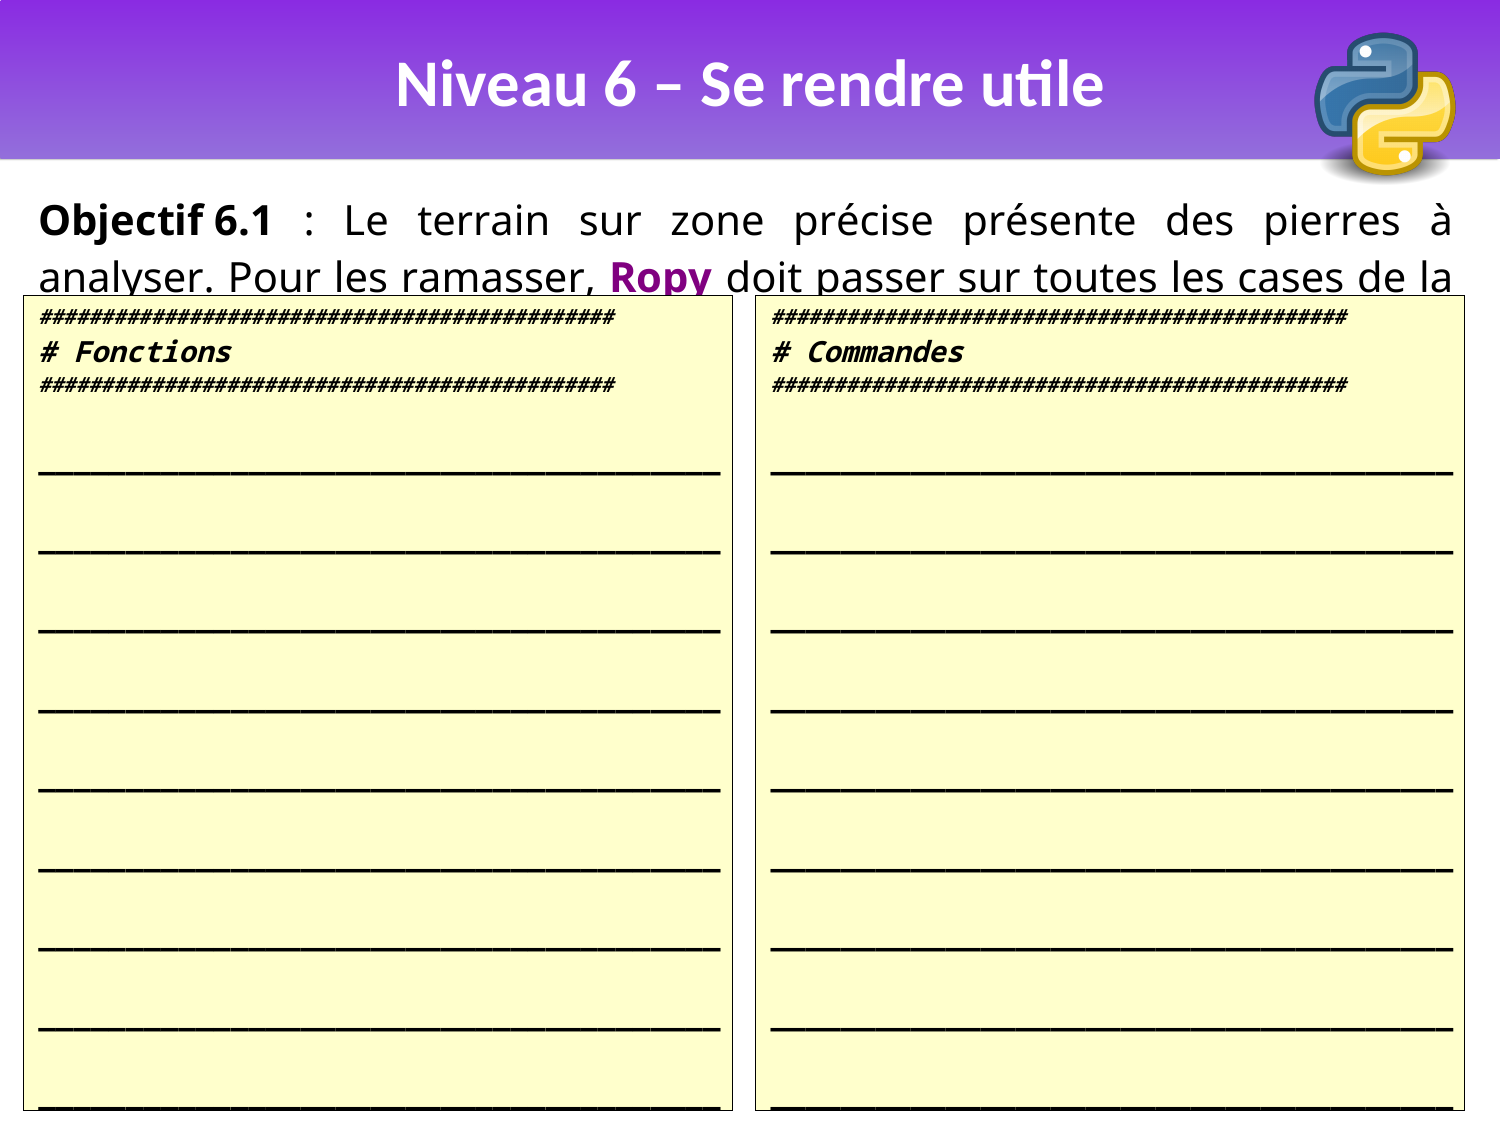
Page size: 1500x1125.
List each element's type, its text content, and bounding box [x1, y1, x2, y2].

text_box Objectif 6.1 : Le terrain sur zone précise présente des pierres à analyser. Pour les ramasser, Ropy doit passer sur toutes les cases de la zone. [23, 183, 1469, 282]
picture [1305, 29, 1465, 183]
text_box Niveau 6 – Se rendre utile [0, 0, 1500, 159]
text_box ############################################## # Fonctions ############################################## _______________________________________ _______________________________________ _______________________________________ _______________________________________ _______________________________________ _______________________________________ _______________________________________ _______________________________________ _______________________________________ _______________________________________ _______________________________________ _______________________________________ [23, 295, 733, 1111]
text_box ############################################## # Commandes ############################################## _______________________________________ _______________________________________ _______________________________________ _______________________________________ _______________________________________ _______________________________________ _______________________________________ _______________________________________ _______________________________________ _______________________________________ _______________________________________ _______________________________________ [755, 295, 1465, 1111]
